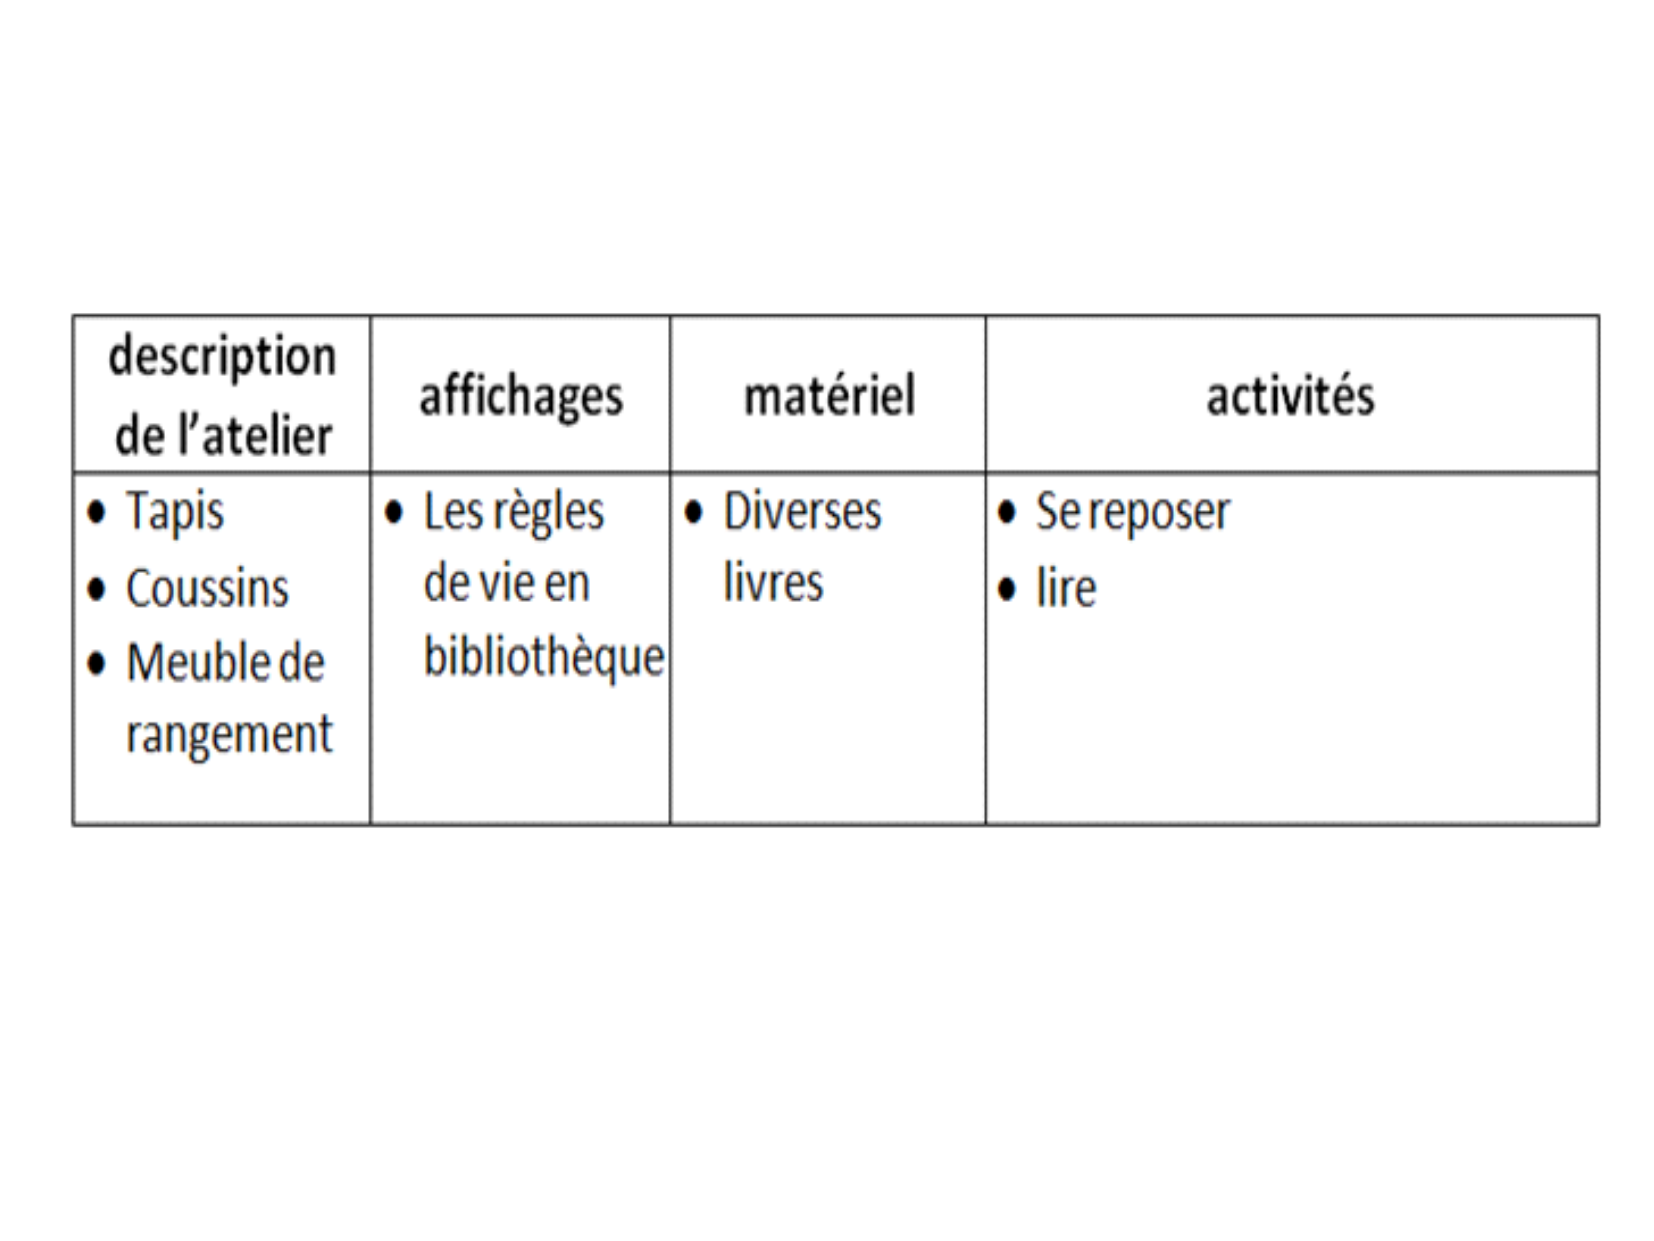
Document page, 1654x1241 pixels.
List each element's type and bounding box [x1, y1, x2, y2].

picture [40, 283, 1642, 886]
